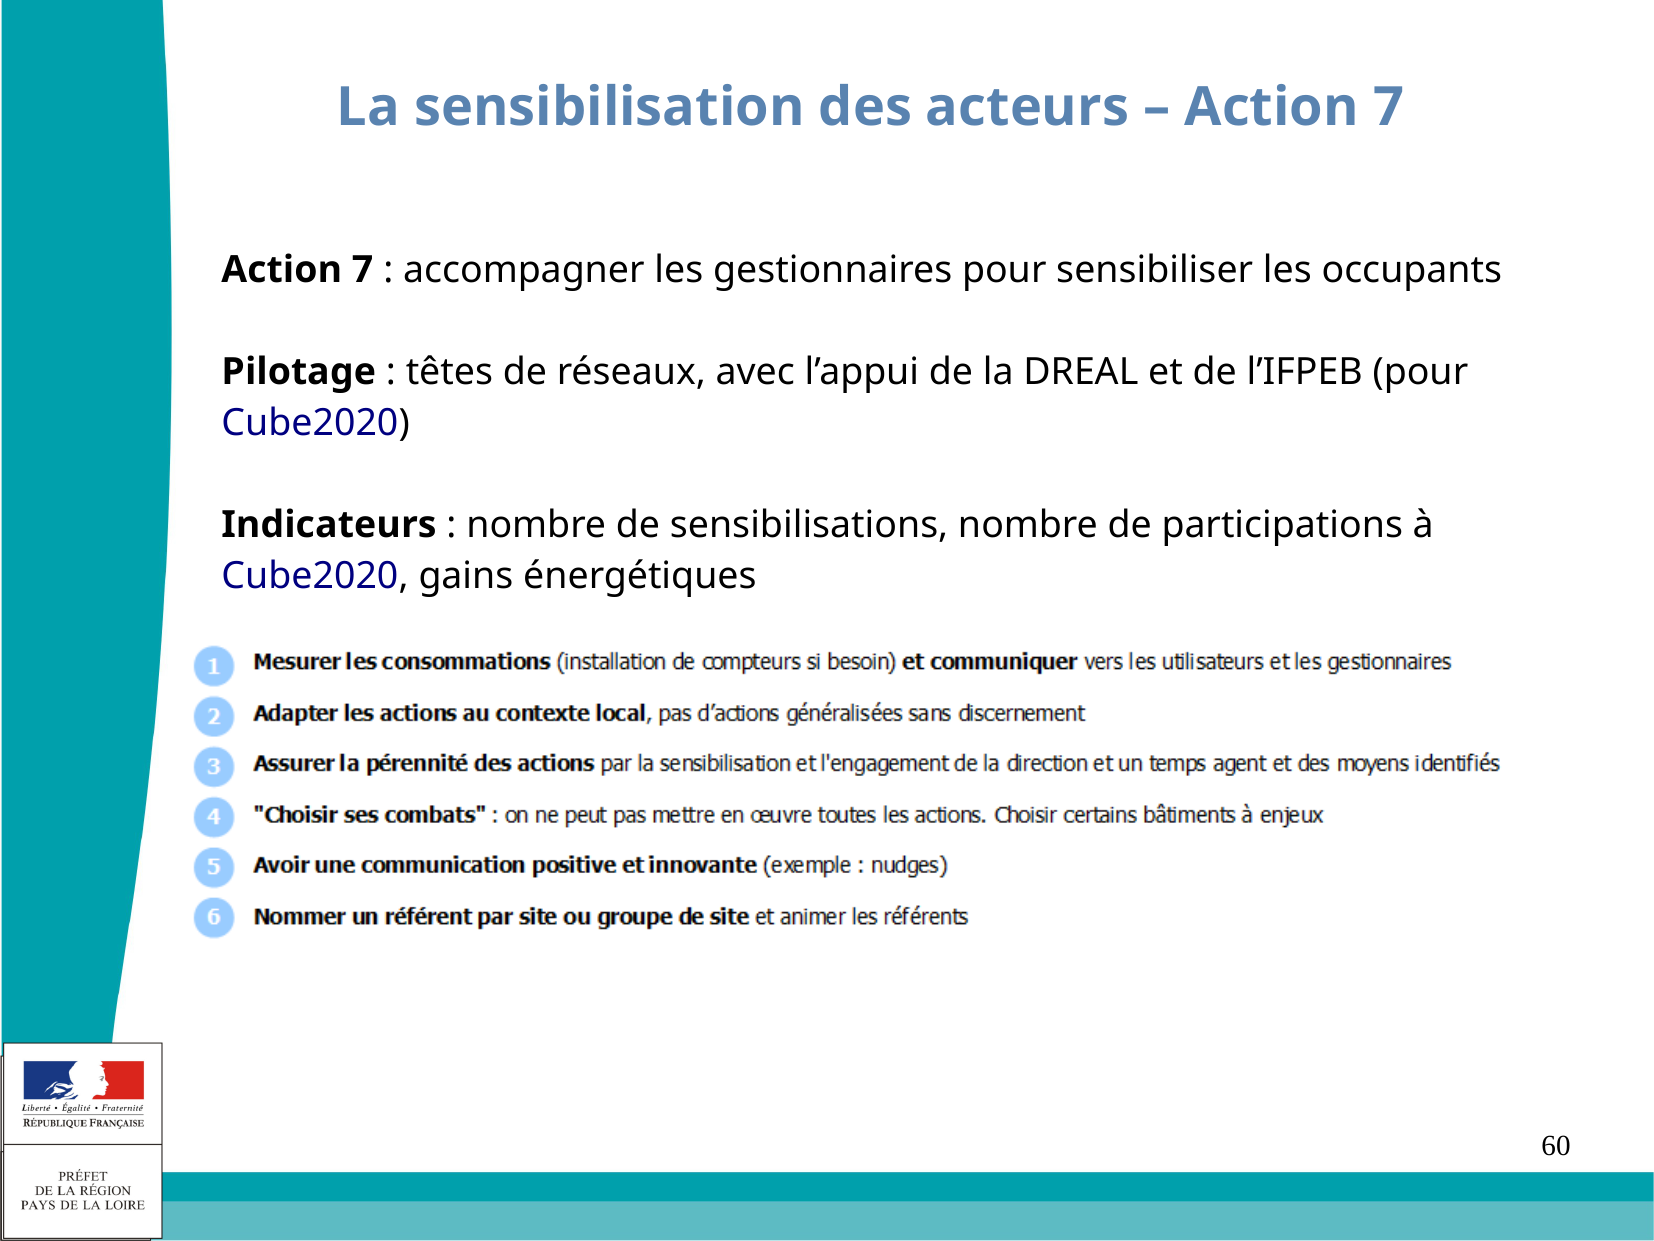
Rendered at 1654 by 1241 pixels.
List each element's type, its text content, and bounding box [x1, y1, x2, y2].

picture [0, 0, 1654, 1241]
text_box La sensibilisation des acteurs – Action 7 [206, 59, 1536, 184]
text_box Action 7 : accompagner les gestionnaires pour sensibiliser les occupants Pilotage : têtes de réseaux, avec l’appui de la DREAL et de l’IFPEB (pour Cube2020) Indicateurs : nombre de sensibilisations, nombre de participations à Cube2020, gains énergétiques Actions : sensibilisation des gestionnaires par les têtes de réseaux Pistes d’actions issues de la CRIP élargie de fin 2018 : [206, 234, 1595, 700]
